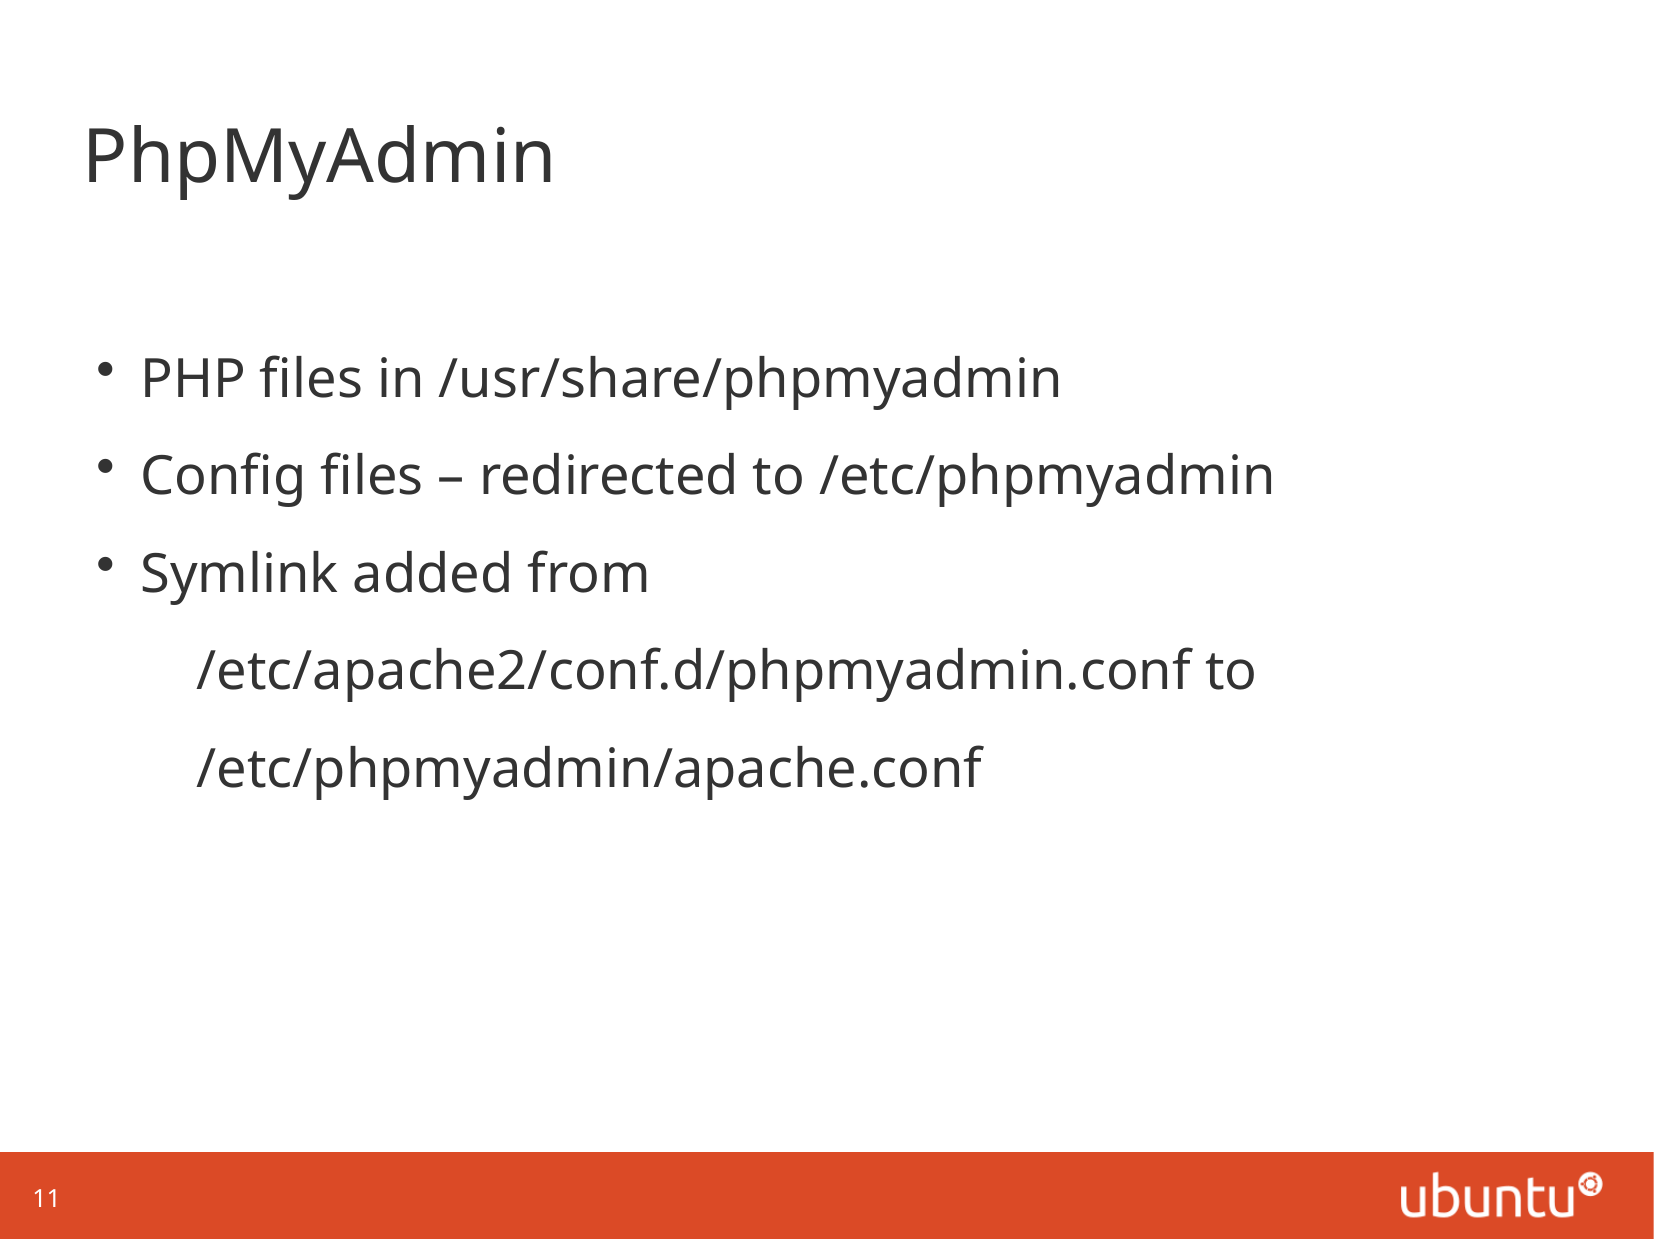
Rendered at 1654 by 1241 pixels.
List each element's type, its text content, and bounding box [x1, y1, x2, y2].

picture [0, 1152, 1654, 1239]
list PHP files in /usr/share/phpmyadmin Config files – redirected to /etc/phpmyadmin Symlink added from /etc/apache2/conf.d/phpmyadmin.conf to /etc/phpmyadmin/apache.conf [87, 301, 1579, 1121]
title PhpMyAdmin [82, 56, 1571, 249]
